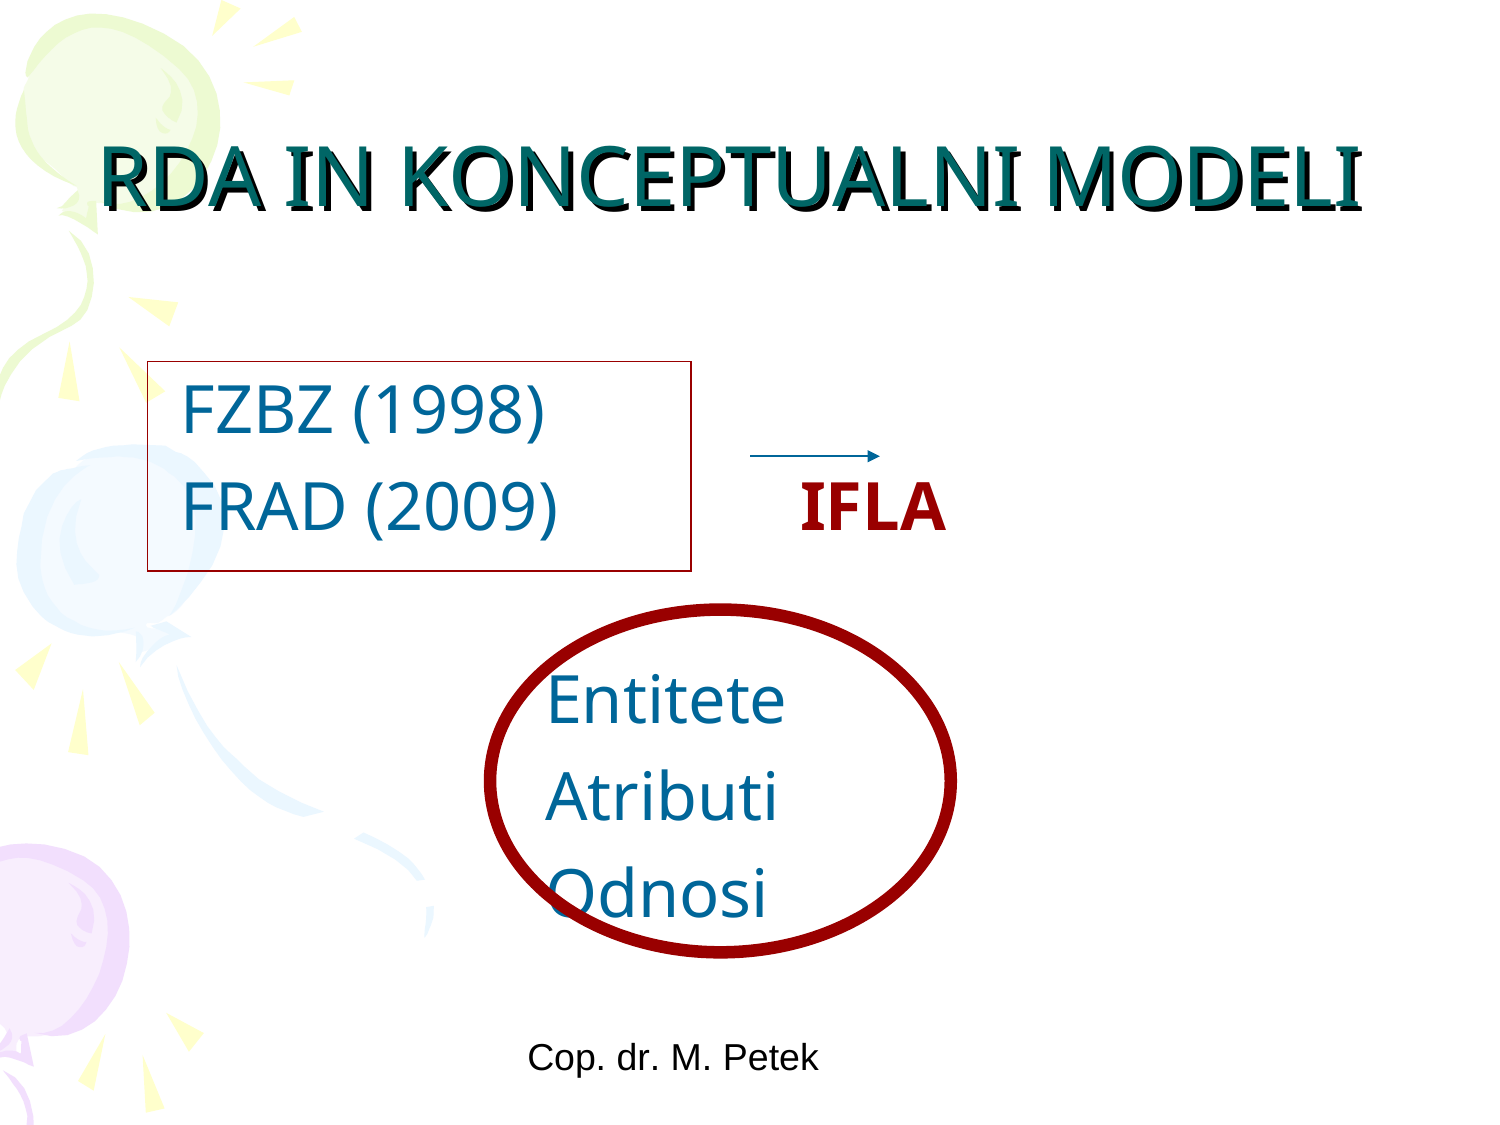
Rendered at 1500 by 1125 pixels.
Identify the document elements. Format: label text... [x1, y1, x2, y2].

title RDA IN KONCEPTUALNI MODELI [0, 16, 1459, 233]
list FZBZ (1998) FRAD (2009) IFLA Entitete Atributi Odnosi [75, 262, 1426, 994]
